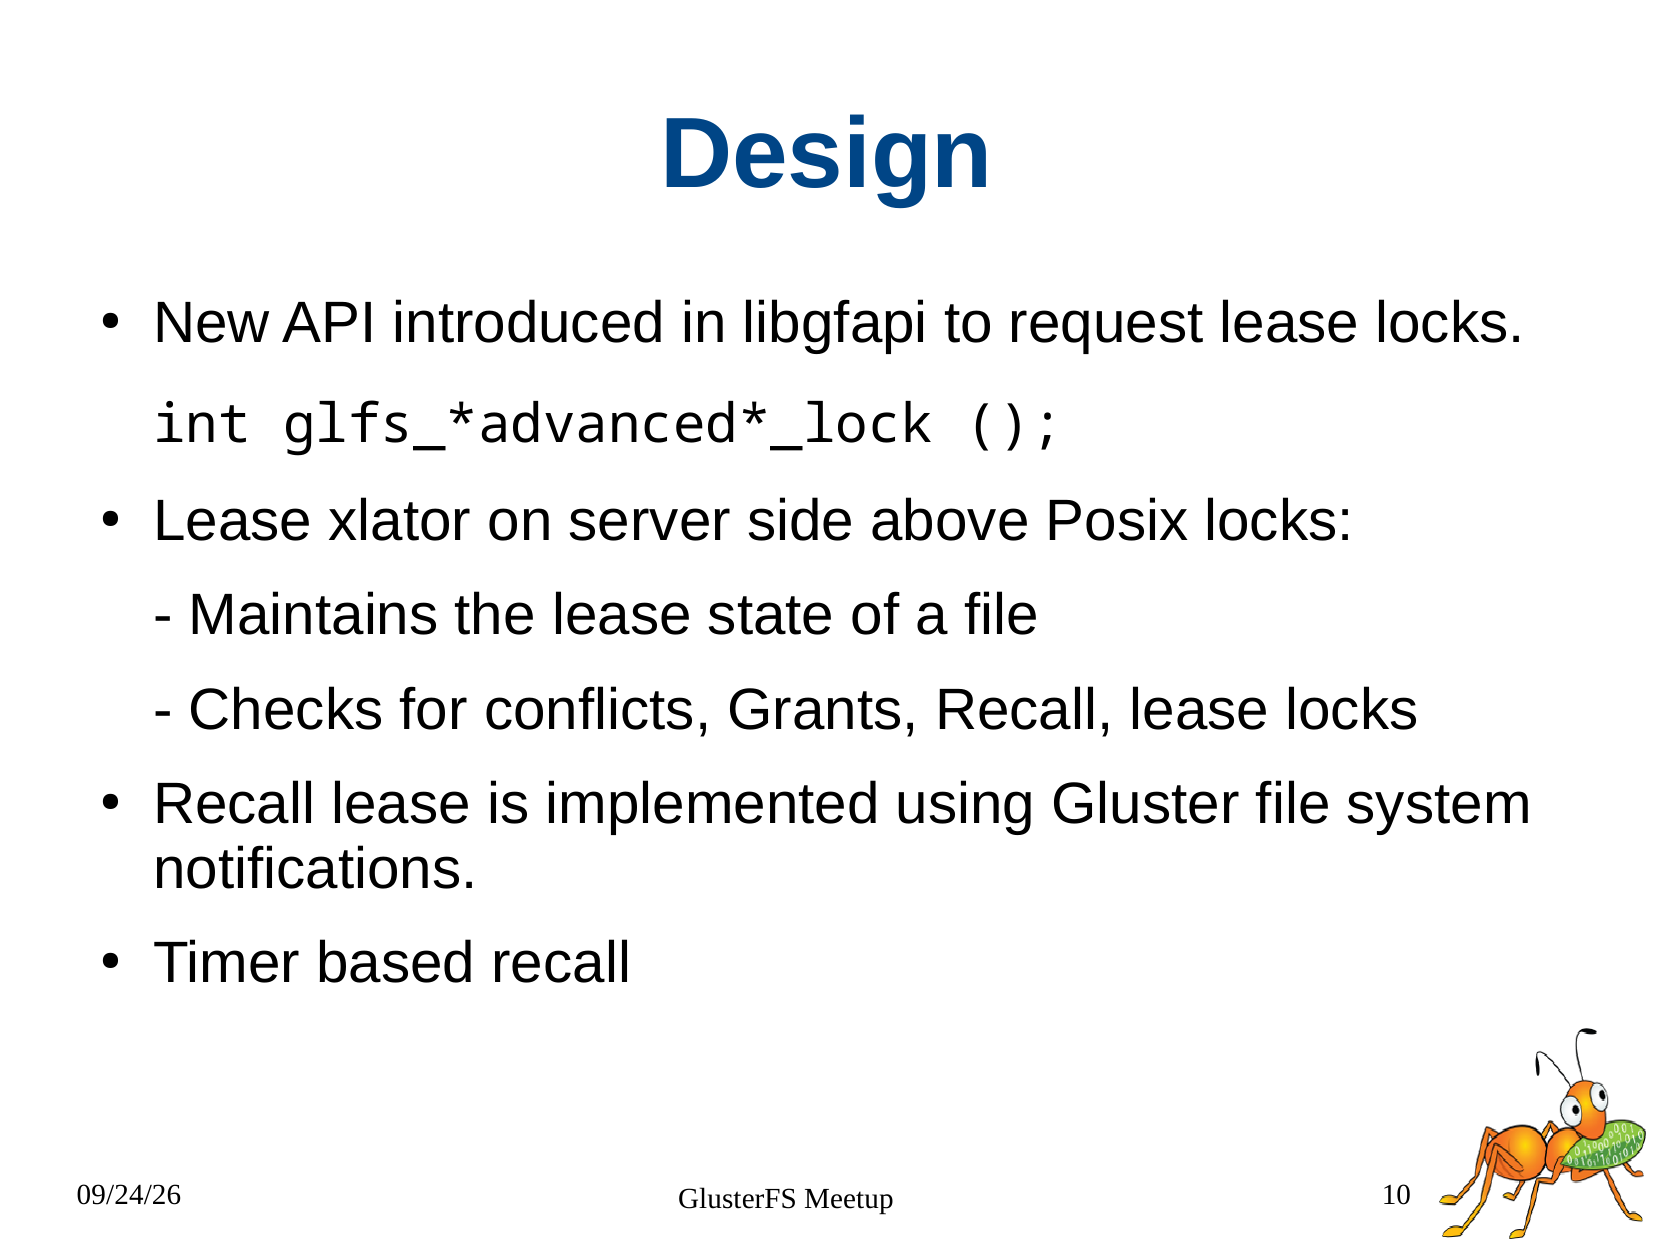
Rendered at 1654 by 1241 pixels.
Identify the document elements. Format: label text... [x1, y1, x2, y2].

picture [1436, 1027, 1648, 1241]
list New API introduced in libgfapi to request lease locks. int glfs_*advanced*_lock (); Lease xlator on server side above Posix locks: - Maintains the lease state of a file - Checks for conflicts, Grants, Recall, lease locks Recall lease is implemented using Gluster file system notifications. Timer based recall [82, 290, 1571, 1066]
title Design [82, 49, 1571, 257]
